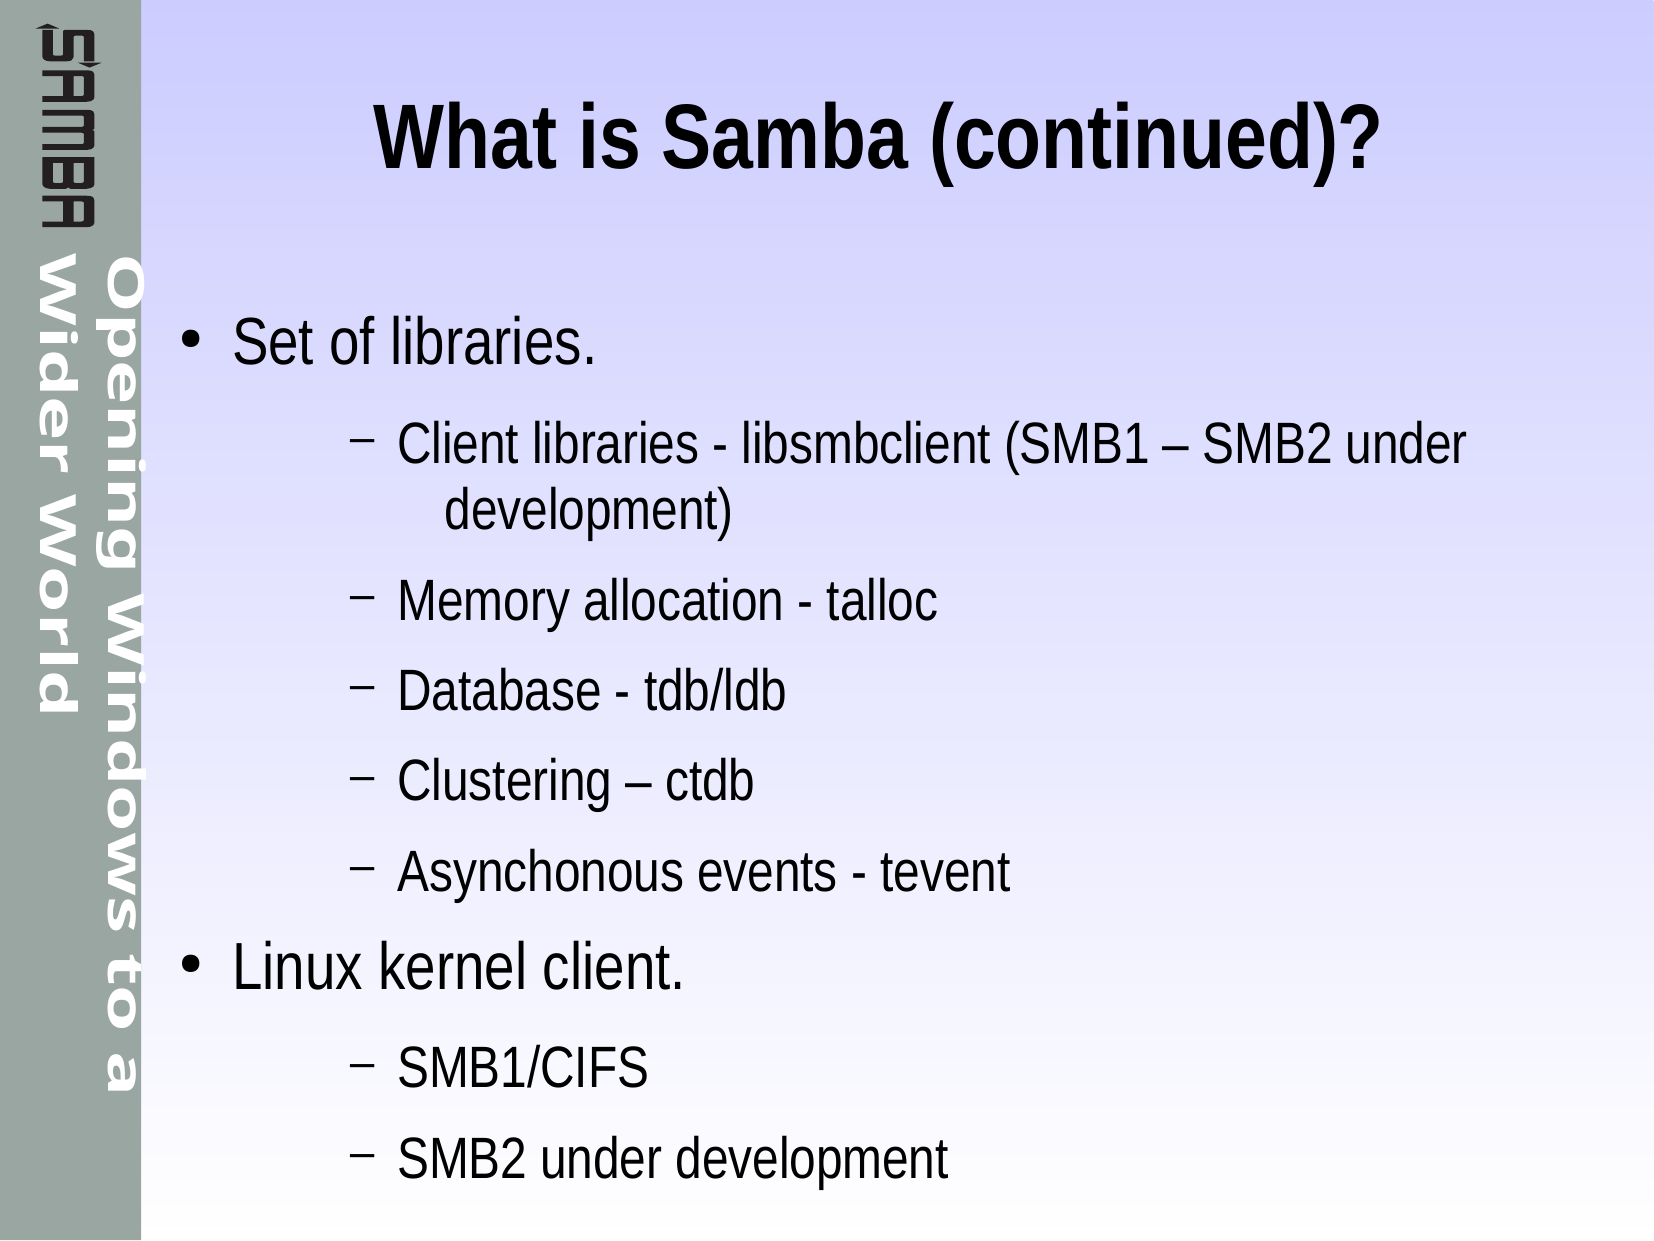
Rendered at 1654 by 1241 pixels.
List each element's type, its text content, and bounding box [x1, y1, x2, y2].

list Set of libraries. Client libraries - libsmbclient (SMB1 – SMB2 under development) Memory allocation - talloc Database - tdb/ldb Clustering – ctdb Asynchonous events - tevent Linux kernel client. SMB1/CIFS SMB2 under development [161, 302, 1574, 1211]
title What is Samba (continued)? [173, 28, 1586, 243]
